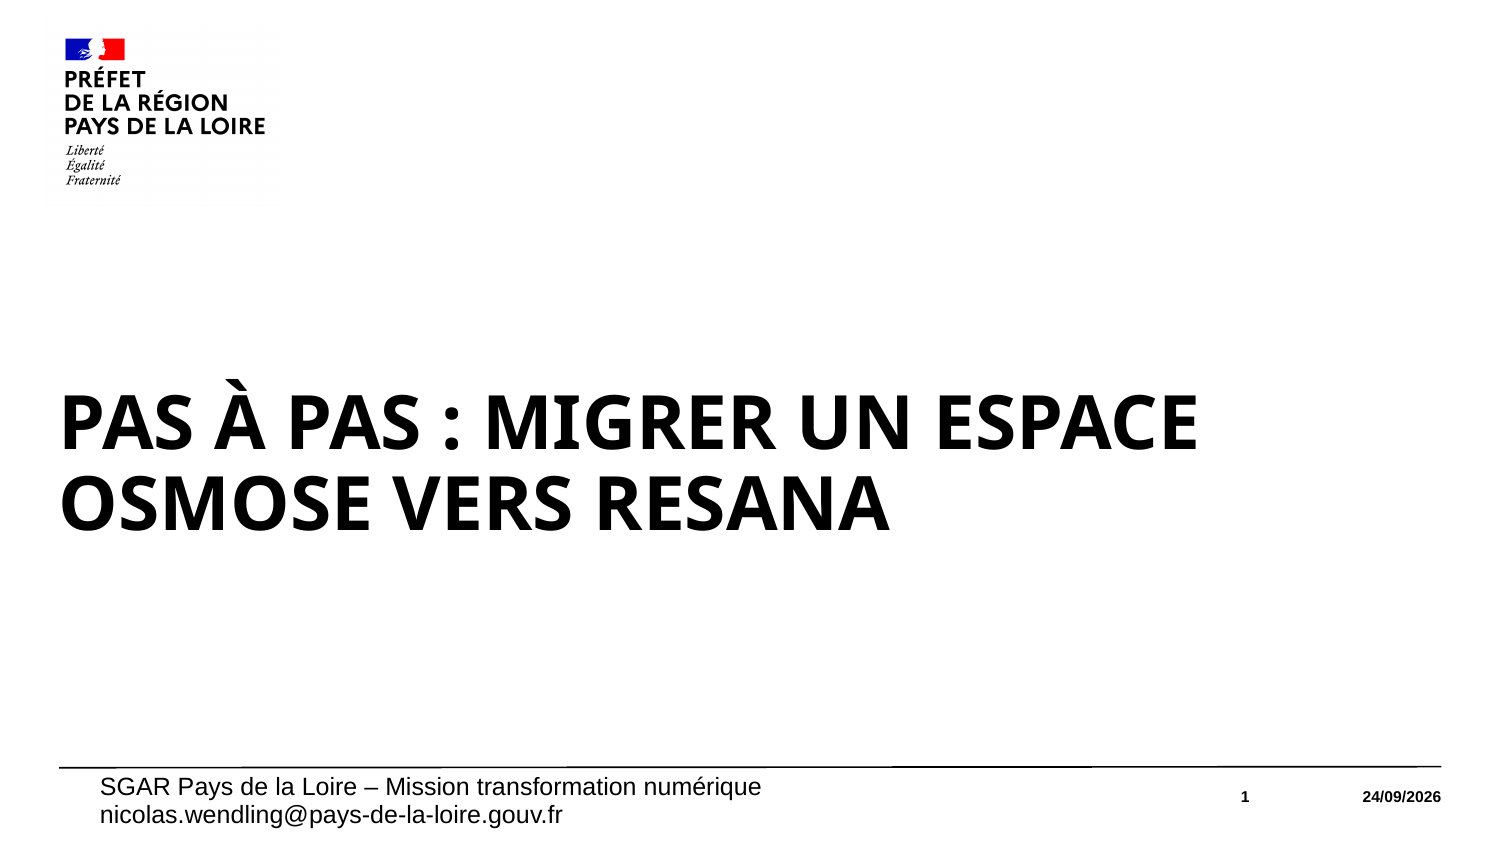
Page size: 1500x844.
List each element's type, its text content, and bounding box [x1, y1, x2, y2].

picture [44, 17, 286, 206]
list Pas à pas : migrer un espace Osmose vers resana [59, 384, 1441, 726]
title SGAR Pays de la Loire – Mission transformation numérique nicolas.wendling@pays-de-la-loire.gouv.fr [99, 756, 1299, 844]
